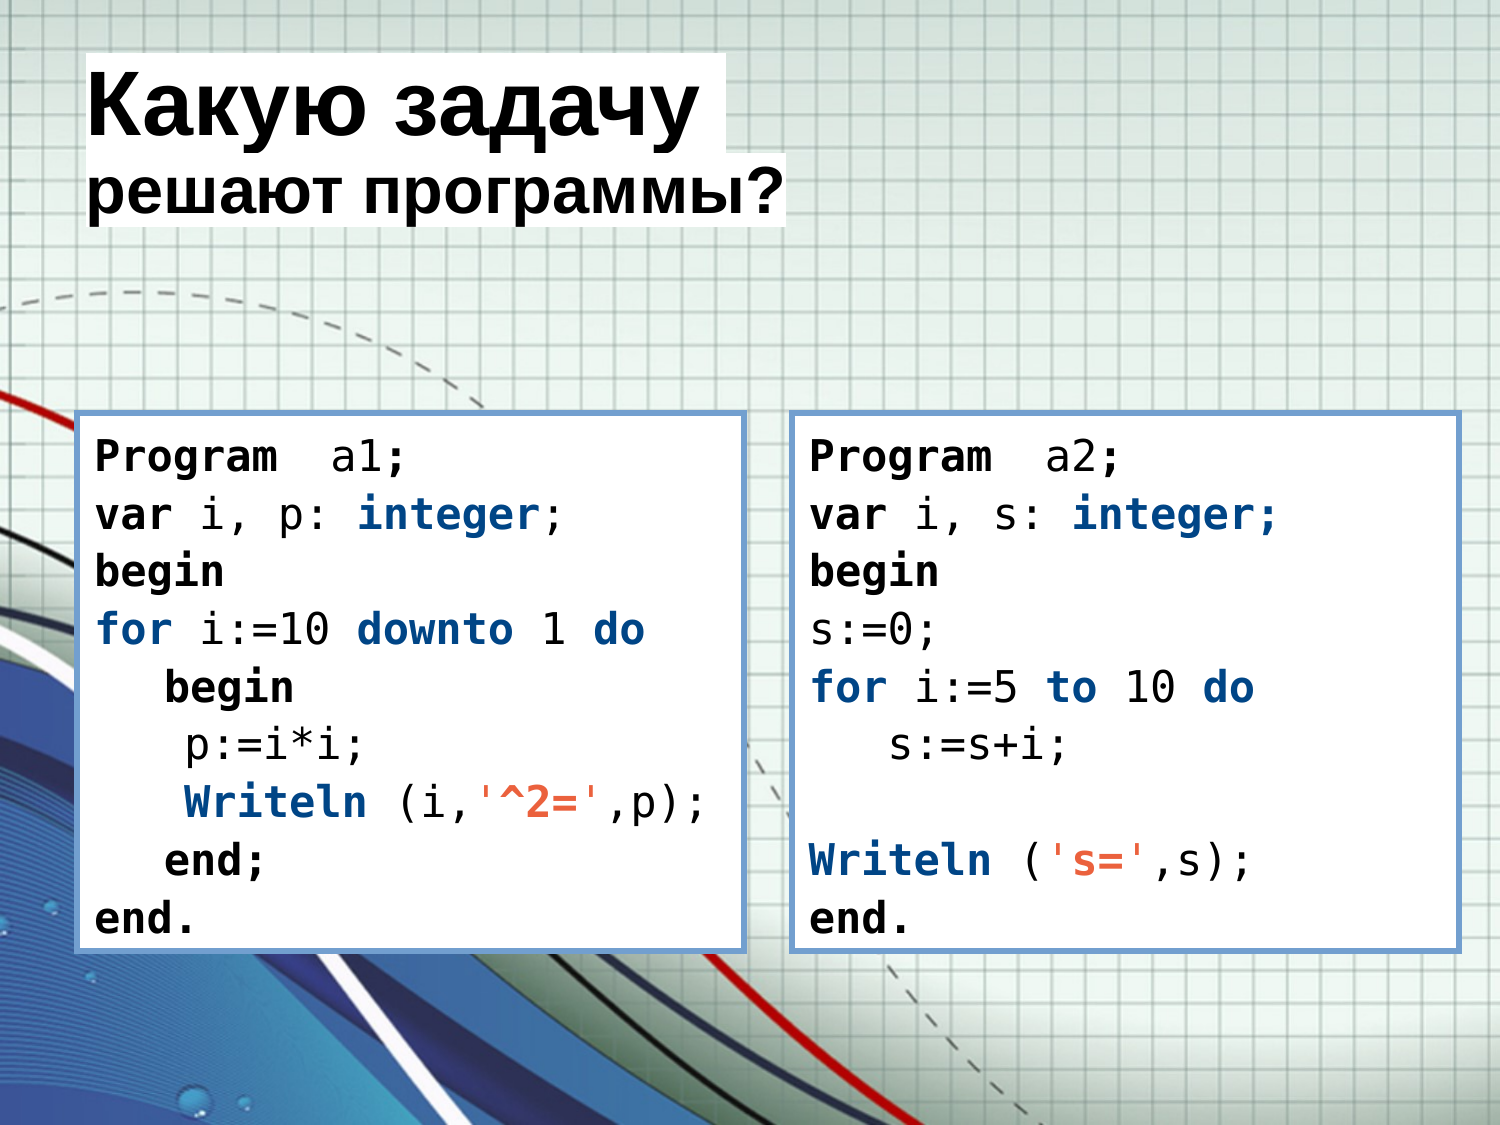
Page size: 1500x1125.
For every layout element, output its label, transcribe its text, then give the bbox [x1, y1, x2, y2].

title Какую задачу решают программы? [70, 43, 1397, 241]
picture [0, 0, 1500, 1125]
text_box Program a2; var i, s: integer; begin s:=0; for i:=5 to 10 do s:=s+i; Writeln ('s=',s); end. [791, 412, 1459, 952]
text_box Program a1; var i, p: integer; begin for i:=10 downto 1 do begin p:=i*i; Writeln (i,'^2=',p); end; end. [77, 412, 745, 952]
